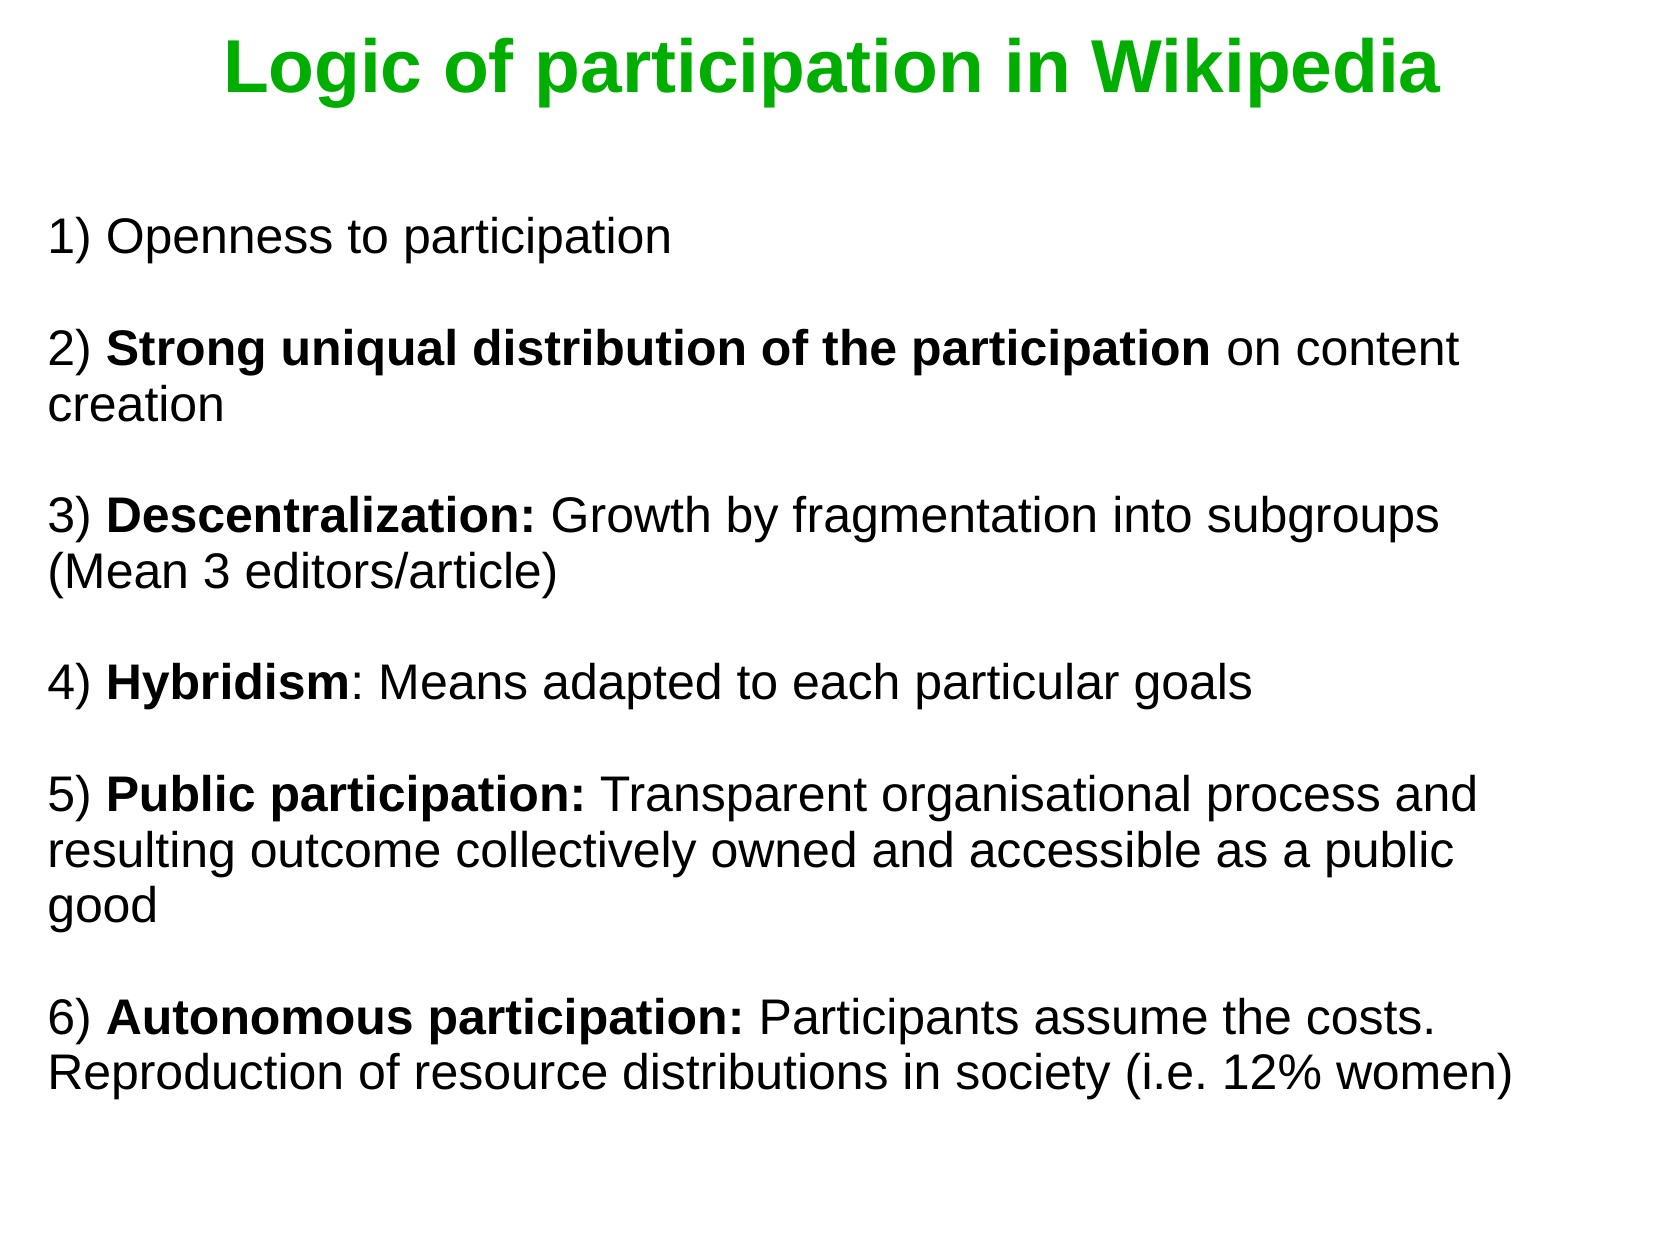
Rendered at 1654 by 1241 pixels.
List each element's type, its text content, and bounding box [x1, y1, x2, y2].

title Logic of participation in Wikipedia [88, 0, 1577, 163]
subtitle 1) Openness to participation 2) Strong uniqual distribution of the participation on content creation 3) Descentralization: Growth by fragmentation into subgroups (Mean 3 editors/article) 4) Hybridism: Means adapted to each particular goals 5) Public participation: Transparent organisational process and resulting outcome collectively owned and accessible as a public good 6) Autonomous participation: Participants assume the costs. Reproduction of resource distributions in society (i.e. 12% women) [47, 149, 1536, 1216]
